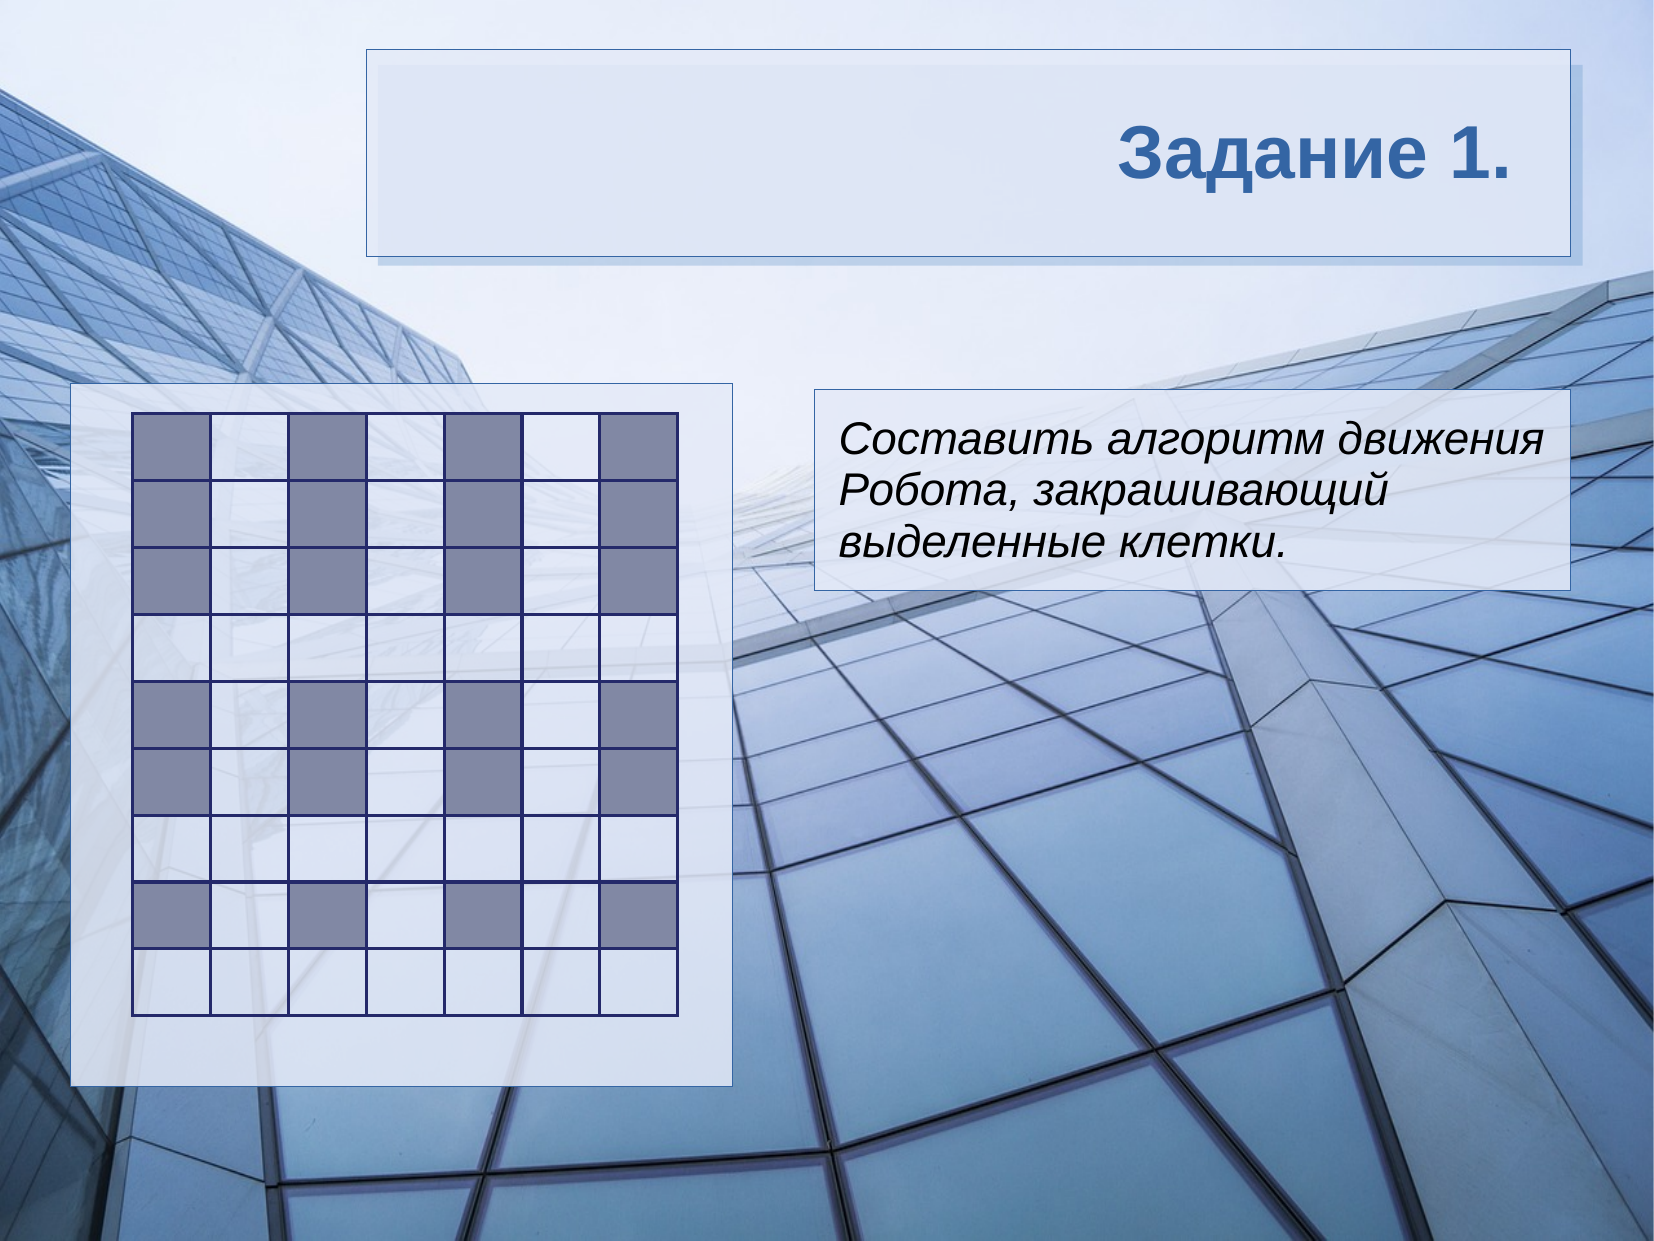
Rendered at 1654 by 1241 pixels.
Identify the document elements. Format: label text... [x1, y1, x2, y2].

table_cell [446, 549, 520, 613]
table_cell [524, 817, 598, 880]
table_cell [601, 950, 676, 1014]
table_cell [134, 683, 209, 747]
table_cell [524, 750, 598, 814]
title Задание 1. [366, 49, 1571, 257]
table_cell [134, 482, 209, 546]
table_cell [601, 750, 676, 814]
table_cell [212, 884, 287, 947]
table_cell [368, 750, 443, 814]
table_cell [524, 884, 598, 947]
table_cell [446, 482, 520, 546]
table_cell [134, 750, 209, 814]
table_cell [524, 950, 598, 1014]
table_cell [290, 950, 365, 1014]
table_cell [446, 817, 520, 880]
table_cell [134, 884, 209, 947]
table_cell [290, 683, 365, 747]
text_box [377, 64, 1583, 266]
table_cell [134, 817, 209, 880]
table_header [134, 415, 209, 479]
table_cell [212, 817, 287, 880]
table_cell [601, 817, 676, 880]
table_cell [601, 616, 676, 680]
table_cell [601, 683, 676, 747]
table_cell [524, 482, 598, 546]
table_cell [368, 616, 443, 680]
table_cell [290, 750, 365, 814]
table_cell [601, 549, 676, 613]
table_cell [212, 616, 287, 680]
table_cell [212, 750, 287, 814]
table_cell [290, 549, 365, 613]
table_cell [368, 683, 443, 747]
table_cell [290, 884, 365, 947]
table_cell [524, 616, 598, 680]
table_cell [290, 616, 365, 680]
table_cell [212, 549, 287, 613]
table_cell [601, 884, 676, 947]
table_cell [368, 817, 443, 880]
table_header [524, 415, 598, 479]
table_header [290, 415, 365, 479]
table_cell [212, 683, 287, 747]
table_header [368, 415, 443, 479]
table_cell [134, 950, 209, 1014]
table_cell [368, 482, 443, 546]
table_header [212, 415, 287, 479]
text_box Составить алгоритм движения Робота, закрашивающий выделенные клетки. [814, 389, 1571, 591]
table_cell [446, 750, 520, 814]
table_cell [134, 549, 209, 613]
table_cell [524, 683, 598, 747]
text_box [70, 383, 733, 1087]
table_cell [446, 616, 520, 680]
table_cell [368, 884, 443, 947]
table_cell [134, 616, 209, 680]
table_cell [601, 482, 676, 546]
table_header [446, 415, 520, 479]
table_cell [446, 884, 520, 947]
table_cell [446, 950, 520, 1014]
table_cell [368, 549, 443, 613]
table_header [601, 415, 676, 479]
picture [0, 0, 1654, 1241]
table_cell [368, 950, 443, 1014]
table_cell [290, 817, 365, 880]
table_cell [290, 482, 365, 546]
table_cell [524, 549, 598, 613]
table_cell [212, 482, 287, 546]
table_cell [446, 683, 520, 747]
table_cell [212, 950, 287, 1014]
